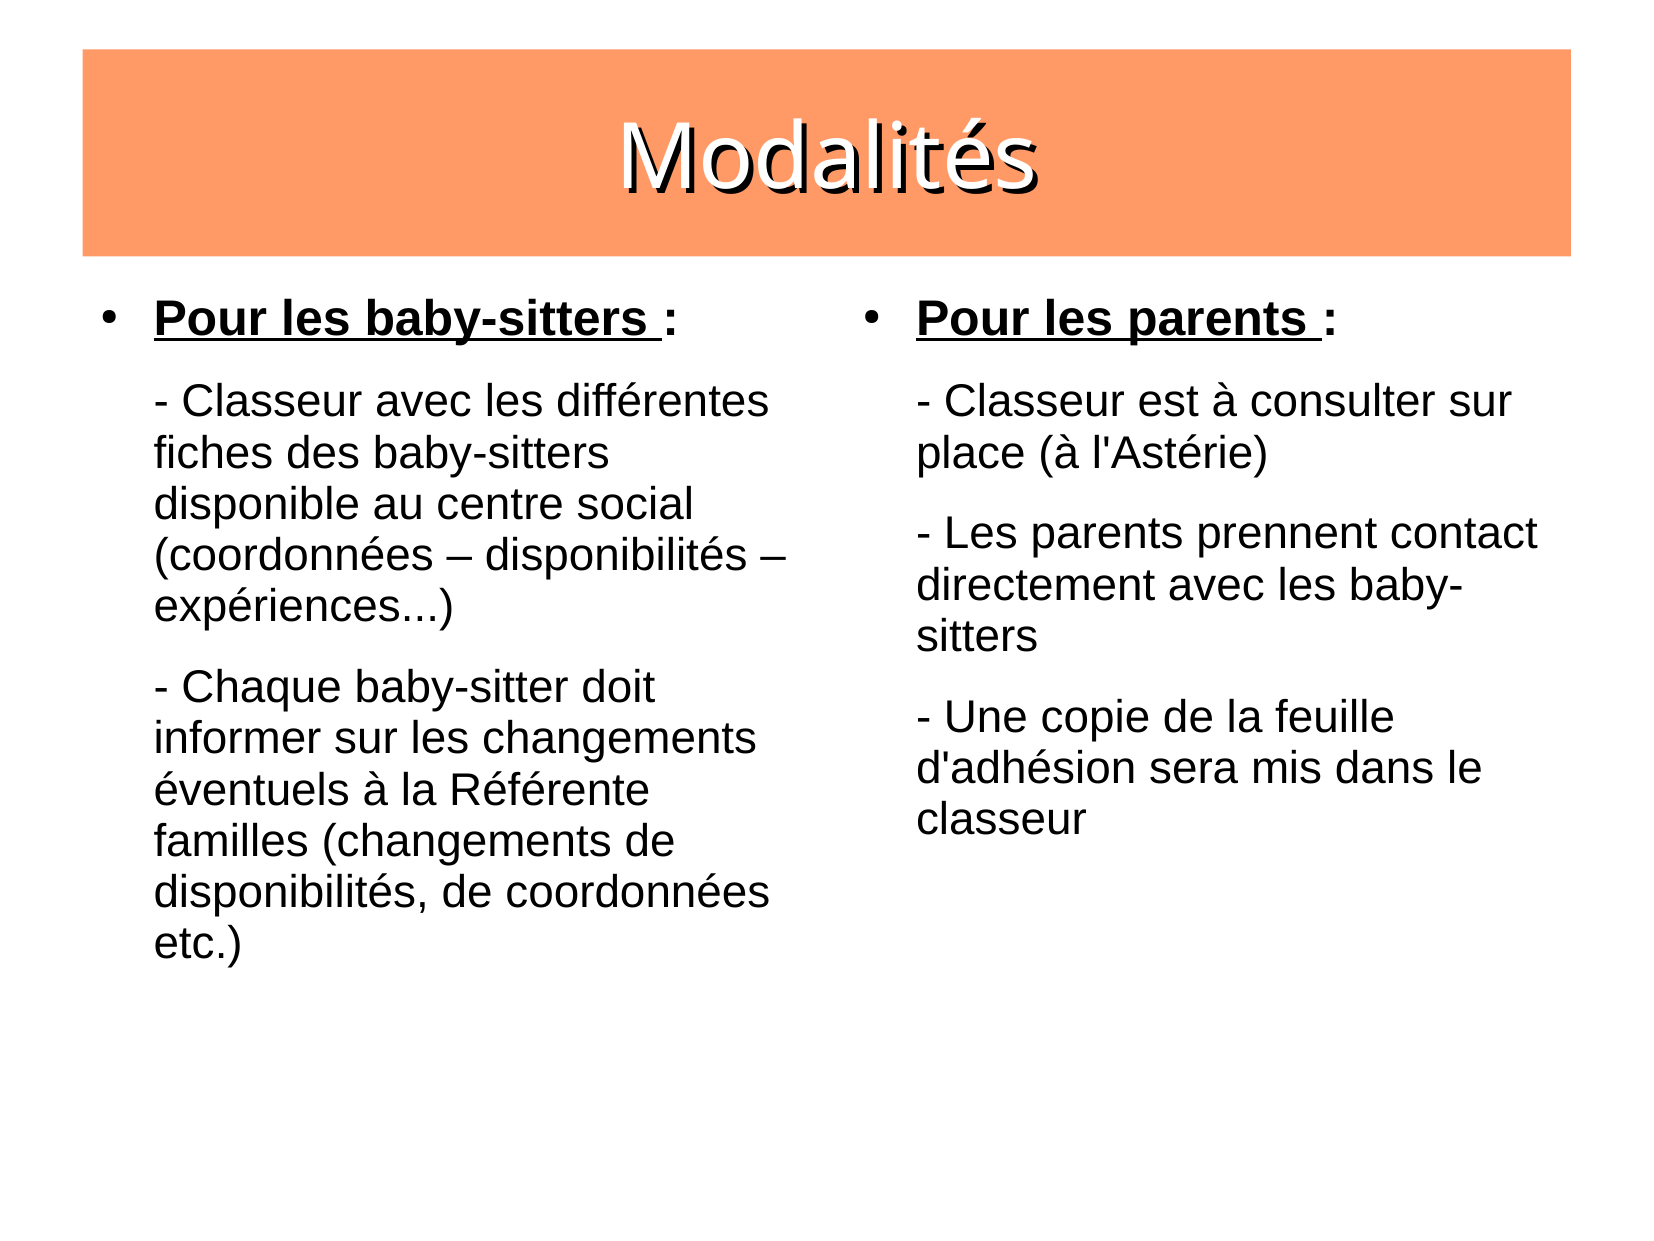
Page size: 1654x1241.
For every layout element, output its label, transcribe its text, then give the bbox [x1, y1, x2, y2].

list Pour les baby-sitters : - Classeur avec les différentes fiches des baby-sitters disponible au centre social (coordonnées – disponibilités – expériences...) - Chaque baby-sitter doit informer sur les changements éventuels à la Référente familles (changements de disponibilités, de coordonnées etc.) [82, 290, 809, 1109]
title Modalités [82, 49, 1571, 257]
list Pour les parents : - Classeur est à consulter sur place (à l'Astérie) - Les parents prennent contact directement avec les baby-sitters - Une copie de la feuille d'adhésion sera mis dans le classeur [845, 290, 1572, 1109]
